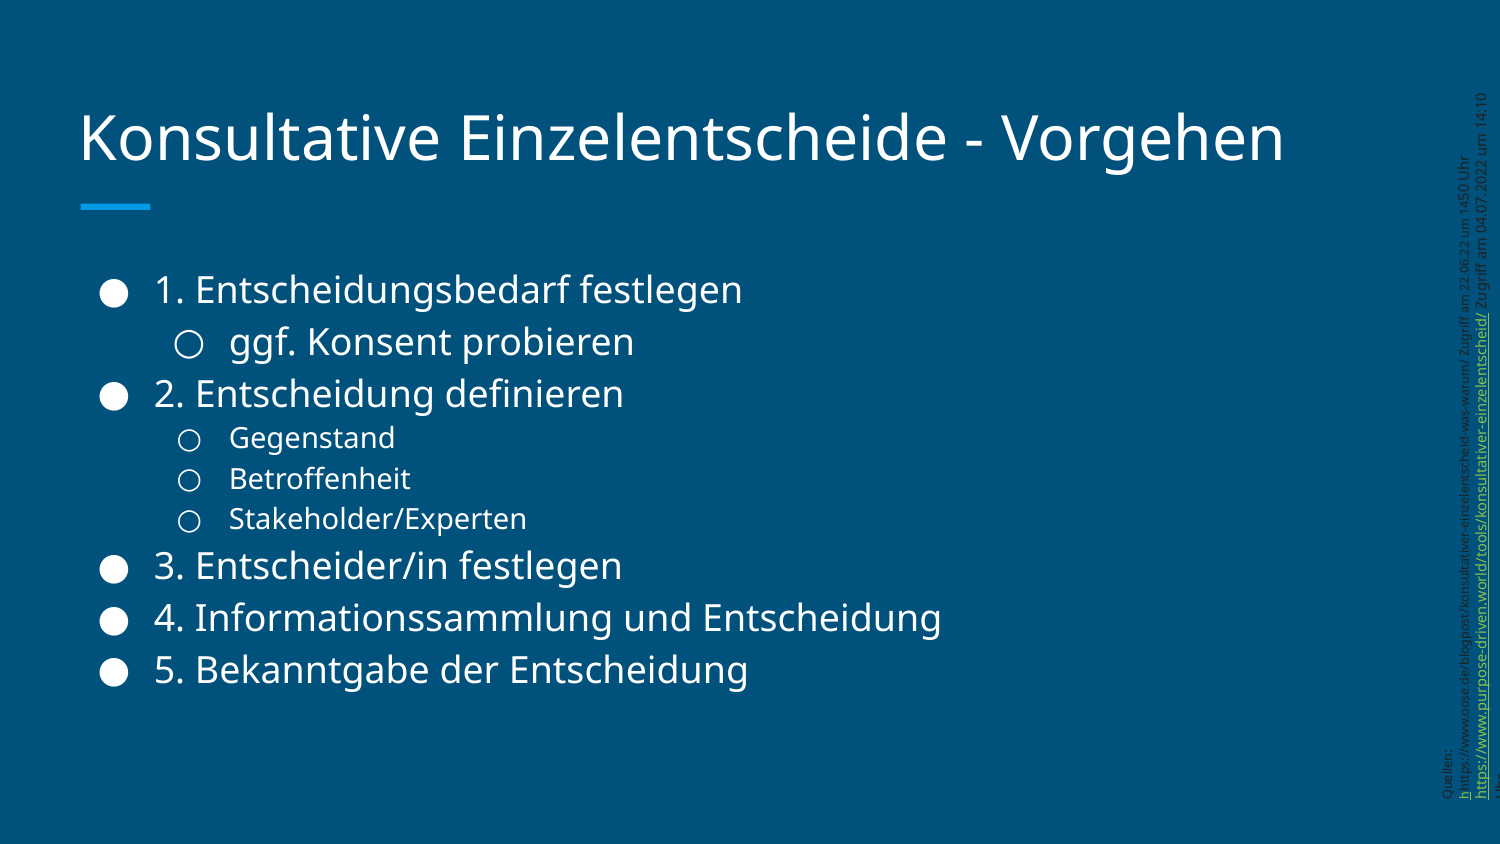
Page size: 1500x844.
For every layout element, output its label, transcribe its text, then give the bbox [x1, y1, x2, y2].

text_box Quellen: hhttps://www.oose.de/blogpost/konsultativer-einzelentscheid-was-warum/ Zugriff am 22.06.22 um 1450 Uhr https://www.purpose-driven.world/tools/konsultativer-einzelentscheid/ Zugriff am 04.07.2022 um 14:10 Uhr [1424, 67, 1500, 815]
title Konsultative Einzelentscheide - Vorgehen [63, 75, 1424, 188]
list 1. Entscheidungsbedarf festlegen ggf. Konsent probieren 2. Entscheidung definieren Gegenstand Betroffenheit Stakeholder/Experten 3. Entscheider/in festlegen 4. Informationssammlung und Entscheidung 5. Bekanntgabe der Entscheidung [63, 244, 1424, 750]
